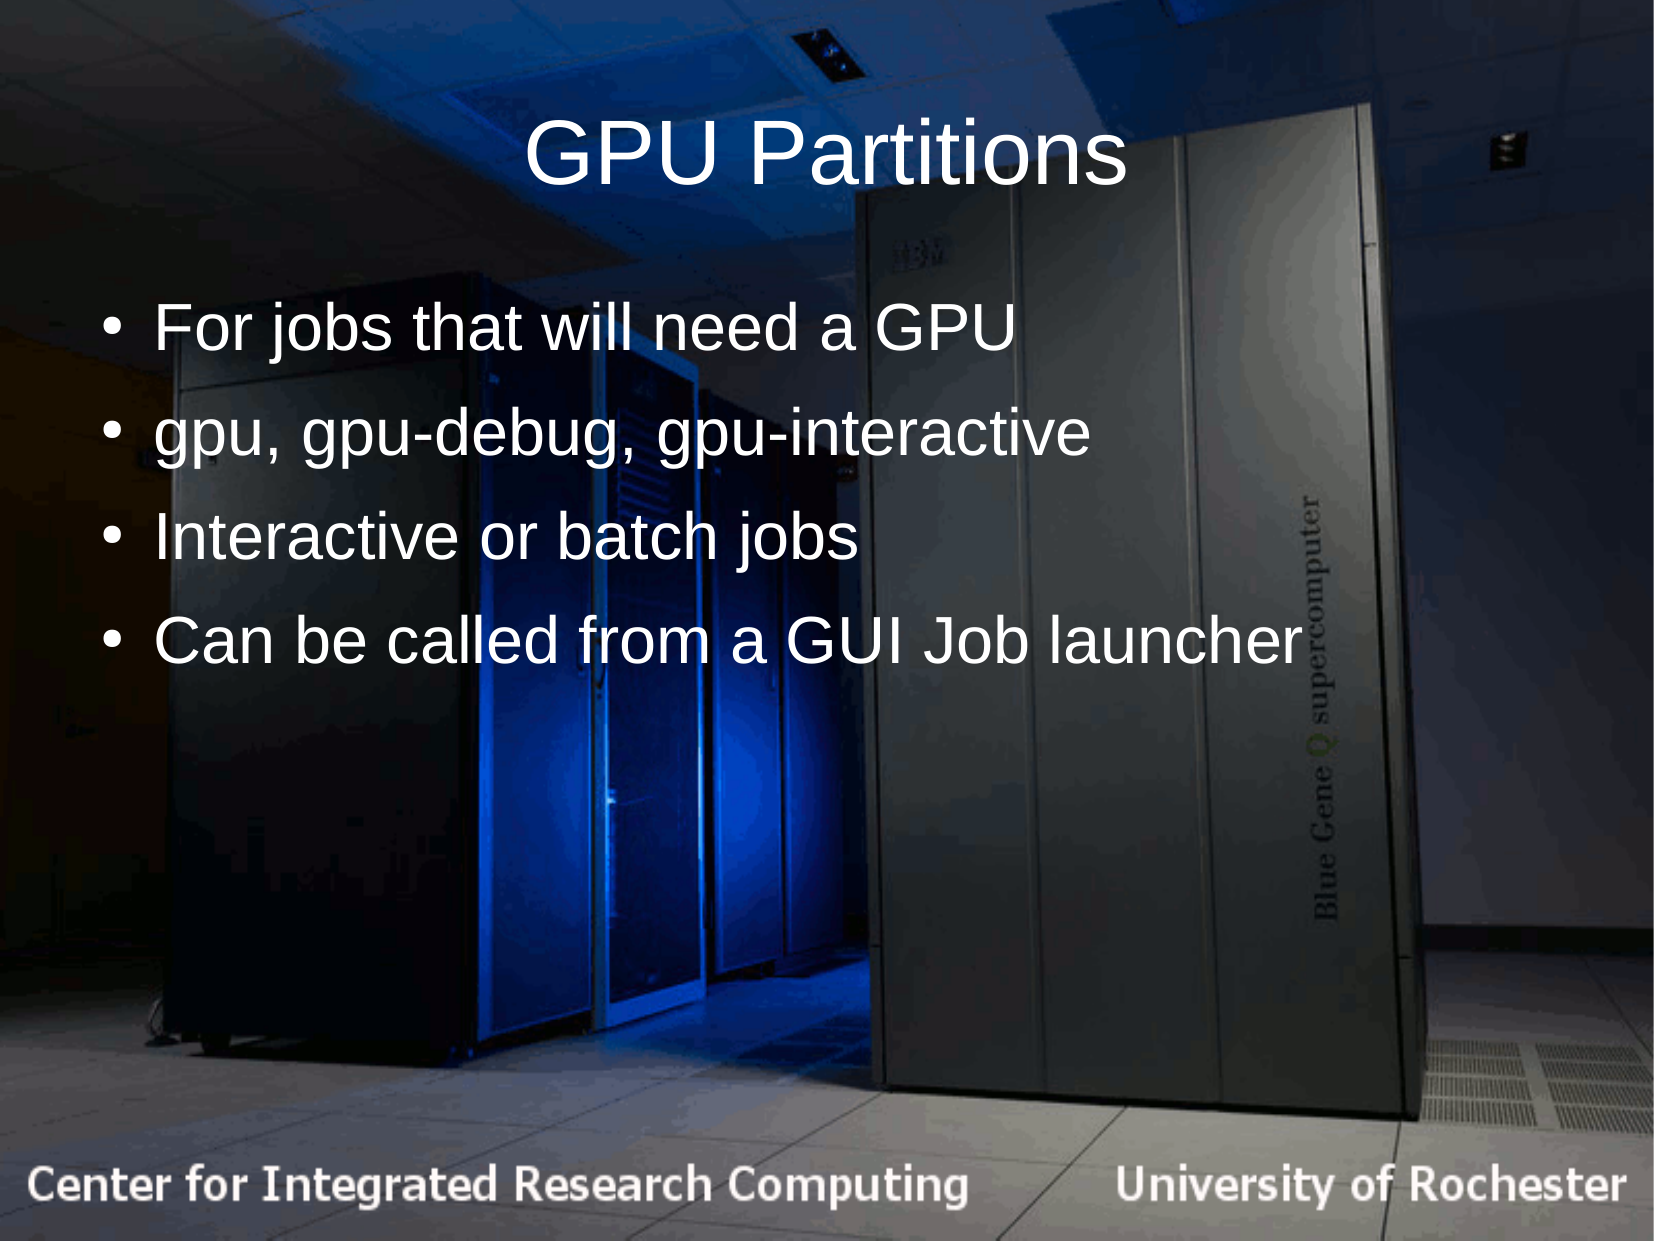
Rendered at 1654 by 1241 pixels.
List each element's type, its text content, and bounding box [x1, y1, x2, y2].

picture [0, 0, 1654, 1241]
list For jobs that will need a GPU gpu, gpu-debug, gpu-interactive Interactive or batch jobs Can be called from a GUI Job launcher [82, 290, 1571, 1010]
title GPU Partitions [82, 49, 1571, 257]
